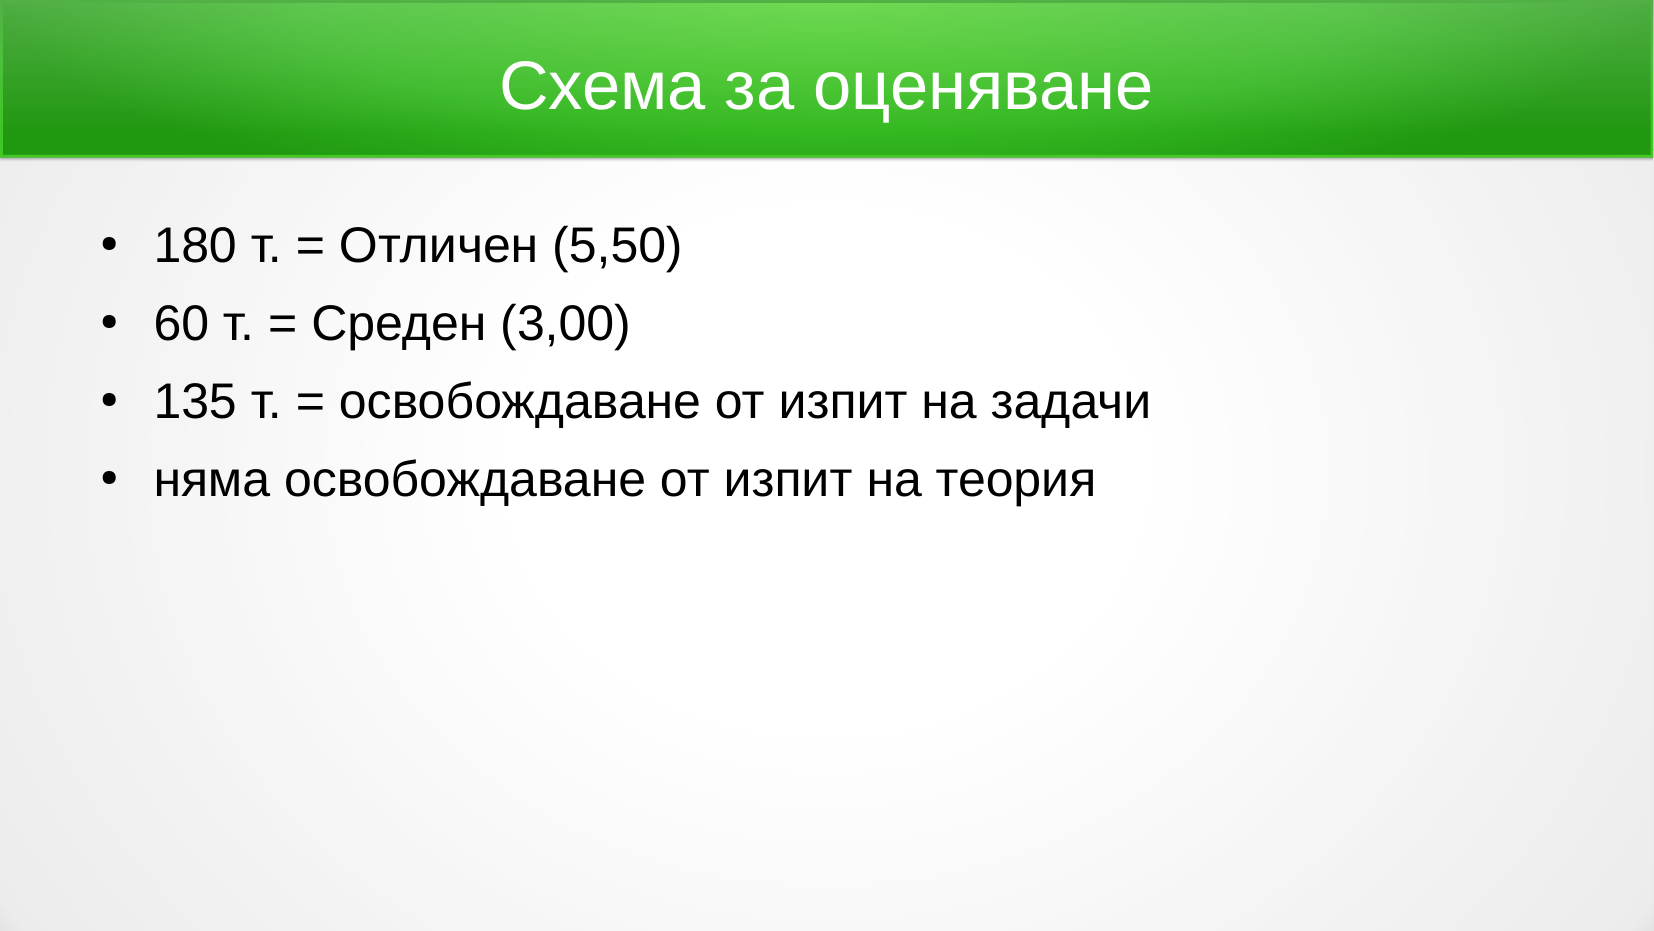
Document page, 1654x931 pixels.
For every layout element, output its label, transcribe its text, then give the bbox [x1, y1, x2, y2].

title Схема за оценяване [82, 37, 1571, 135]
list 180 т. = Отличен (5,50) 60 т. = Среден (3,00) 135 т. = освобождаване от изпит на задачи няма освобождаване от изпит на теория [82, 217, 1538, 839]
